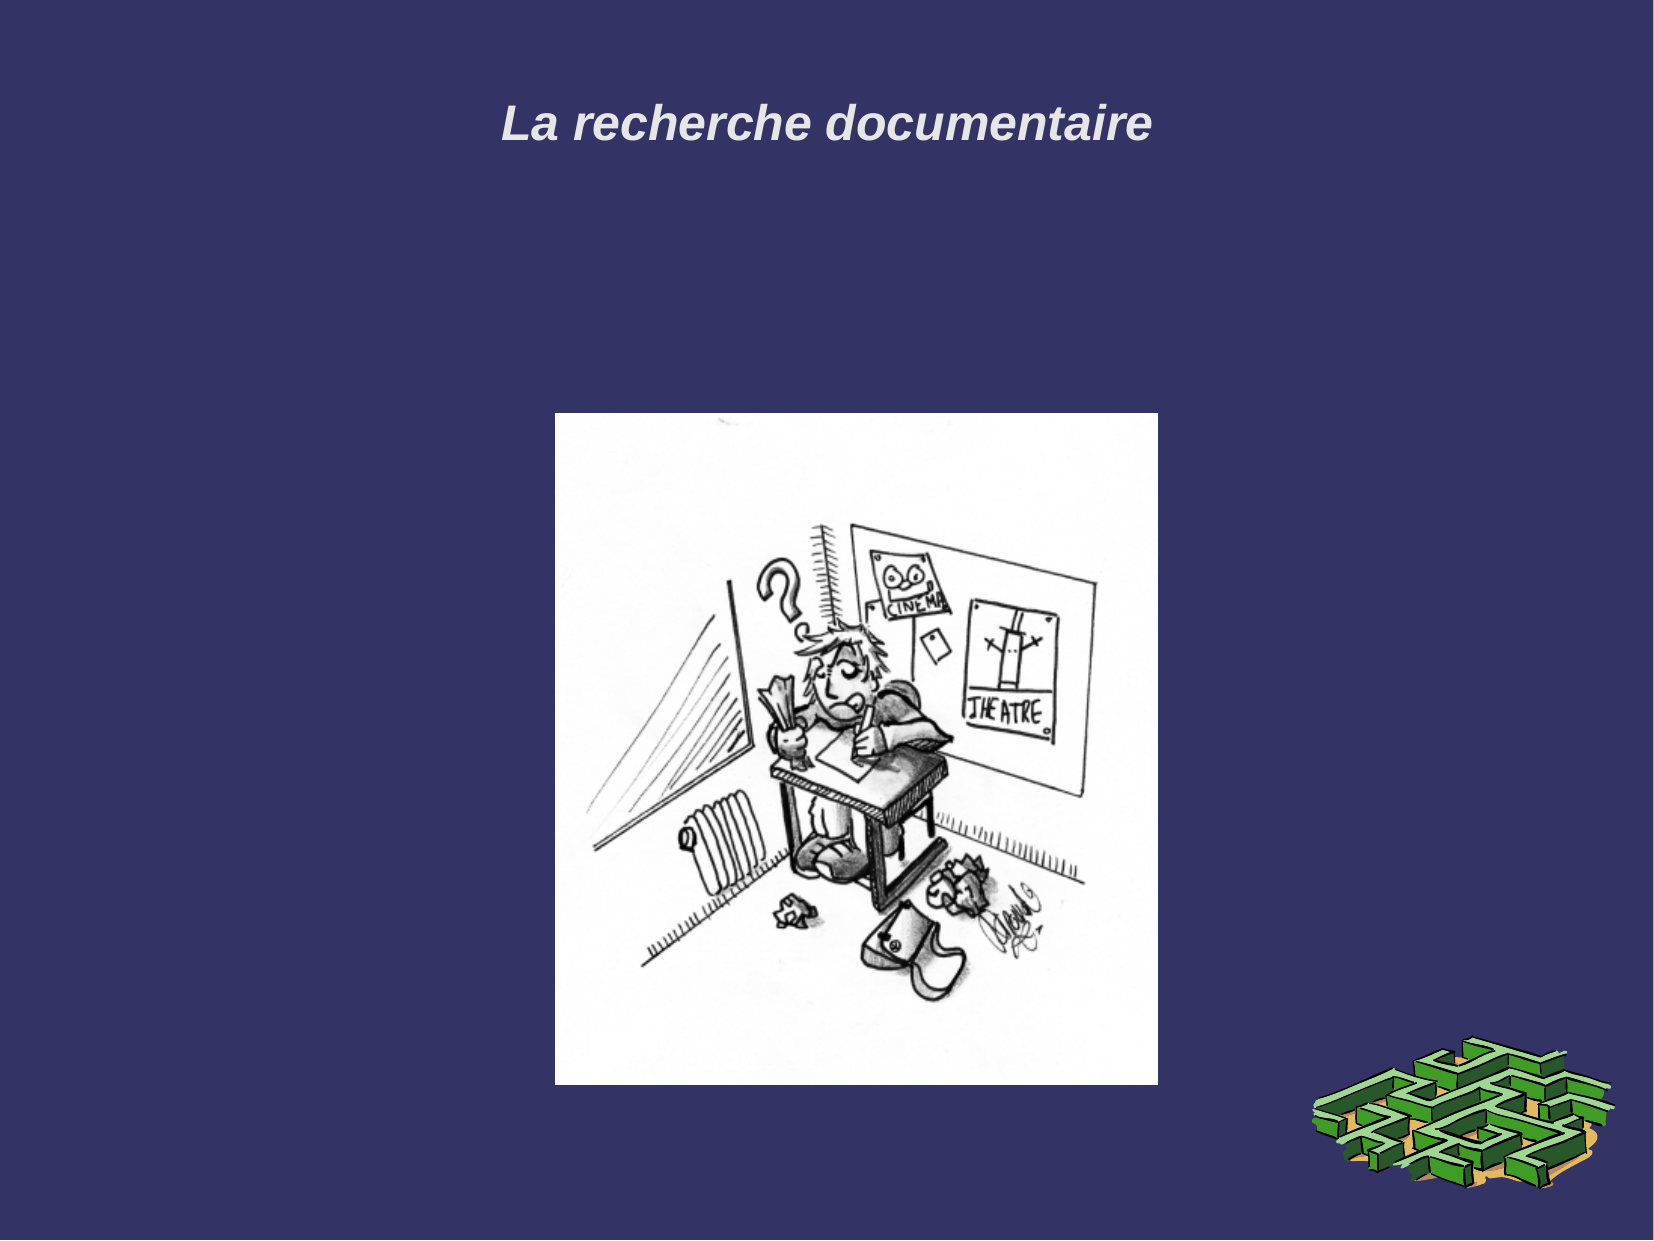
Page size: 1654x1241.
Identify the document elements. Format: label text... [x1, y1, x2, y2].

title La recherche documentaire [121, 19, 1534, 227]
picture [555, 413, 1158, 1086]
